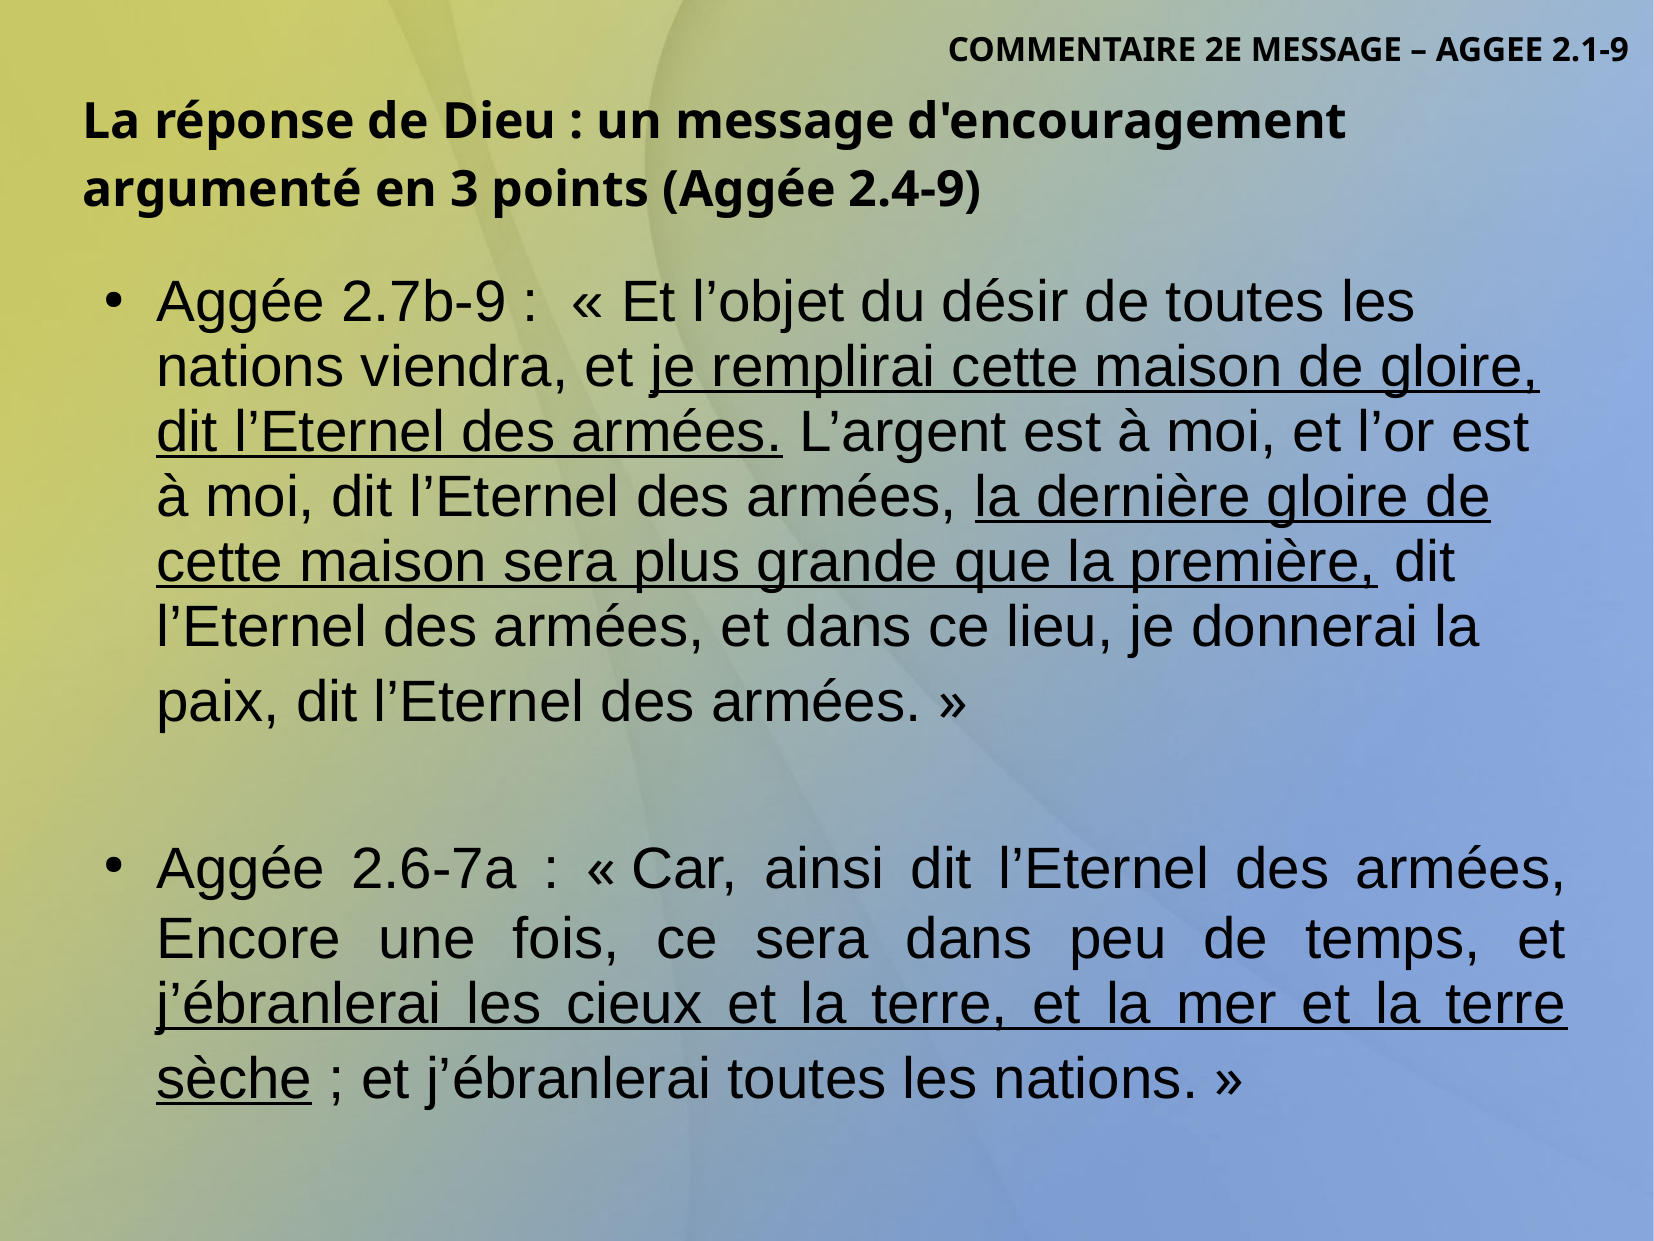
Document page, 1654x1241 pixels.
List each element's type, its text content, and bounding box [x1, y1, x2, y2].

title COMMENTAIRE 2E MESSAGE – AGGEE 2.1-9 [797, 14, 1630, 83]
picture [0, 0, 1654, 1241]
list Aggée 2.7b-9 : « Et l’objet du désir de toutes les nations viendra, et je remplirai cette maison de gloire, dit l’Eternel des armées. L’argent est à moi, et l’or est à moi, dit l’Eternel des armées, la dernière gloire de cette maison sera plus grande que la première, dit l’Eternel des armées, et dans ce lieu, je donnerai la paix, dit l’Eternel des armées. » Aggée 2.6-7a : « Car, ainsi dit l’Eternel des armées, Encore une fois, ce sera dans peu de temps, et j’ébranlerai les cieux et la terre, et la mer et la terre sèche ; et j’ébranlerai toutes les nations. » [82, 265, 1571, 1091]
title La réponse de Dieu : un message d'encouragement argumenté en 3 points (Aggée 2.4-9) [82, 49, 1571, 257]
